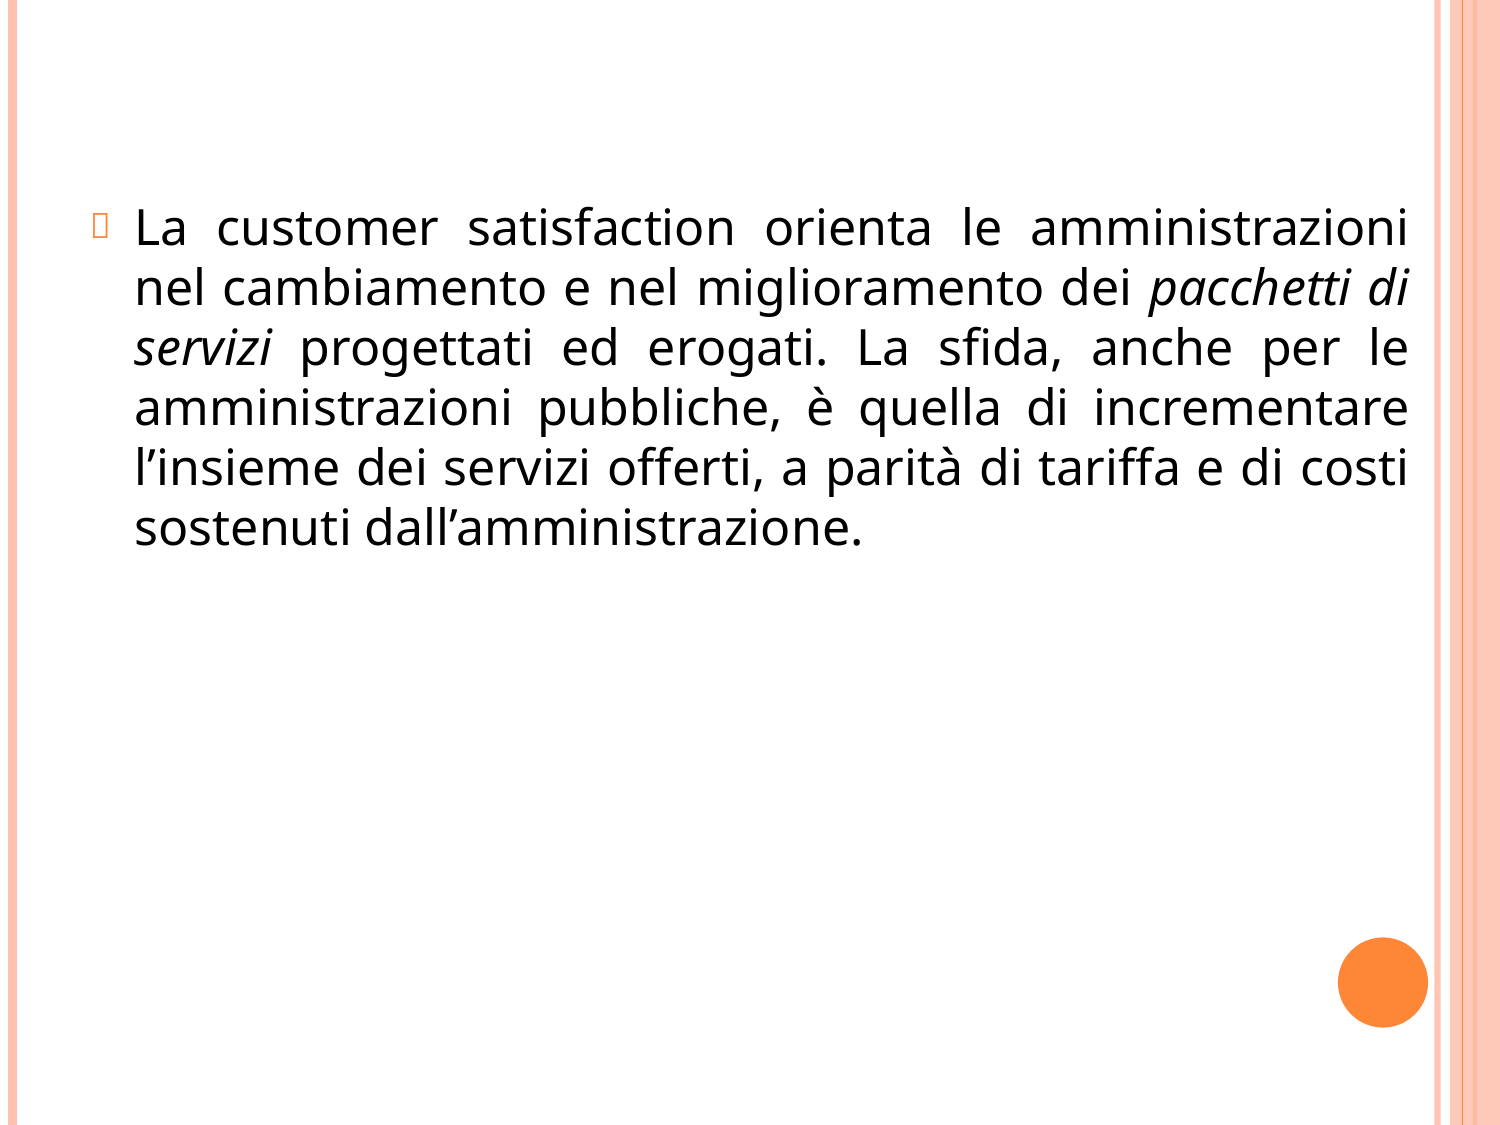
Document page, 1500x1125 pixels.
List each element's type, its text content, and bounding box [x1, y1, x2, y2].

list La customer satisfaction orienta le amministrazioni nel cambiamento e nel miglioramento dei pacchetti di servizi progettati ed erogati. La sfida, anche per le amministrazioni pubbliche, è quella di incrementare l’insieme dei servizi offerti, a parità di tariffa e di costi sostenuti dall’amministrazione. [75, 187, 1425, 1005]
